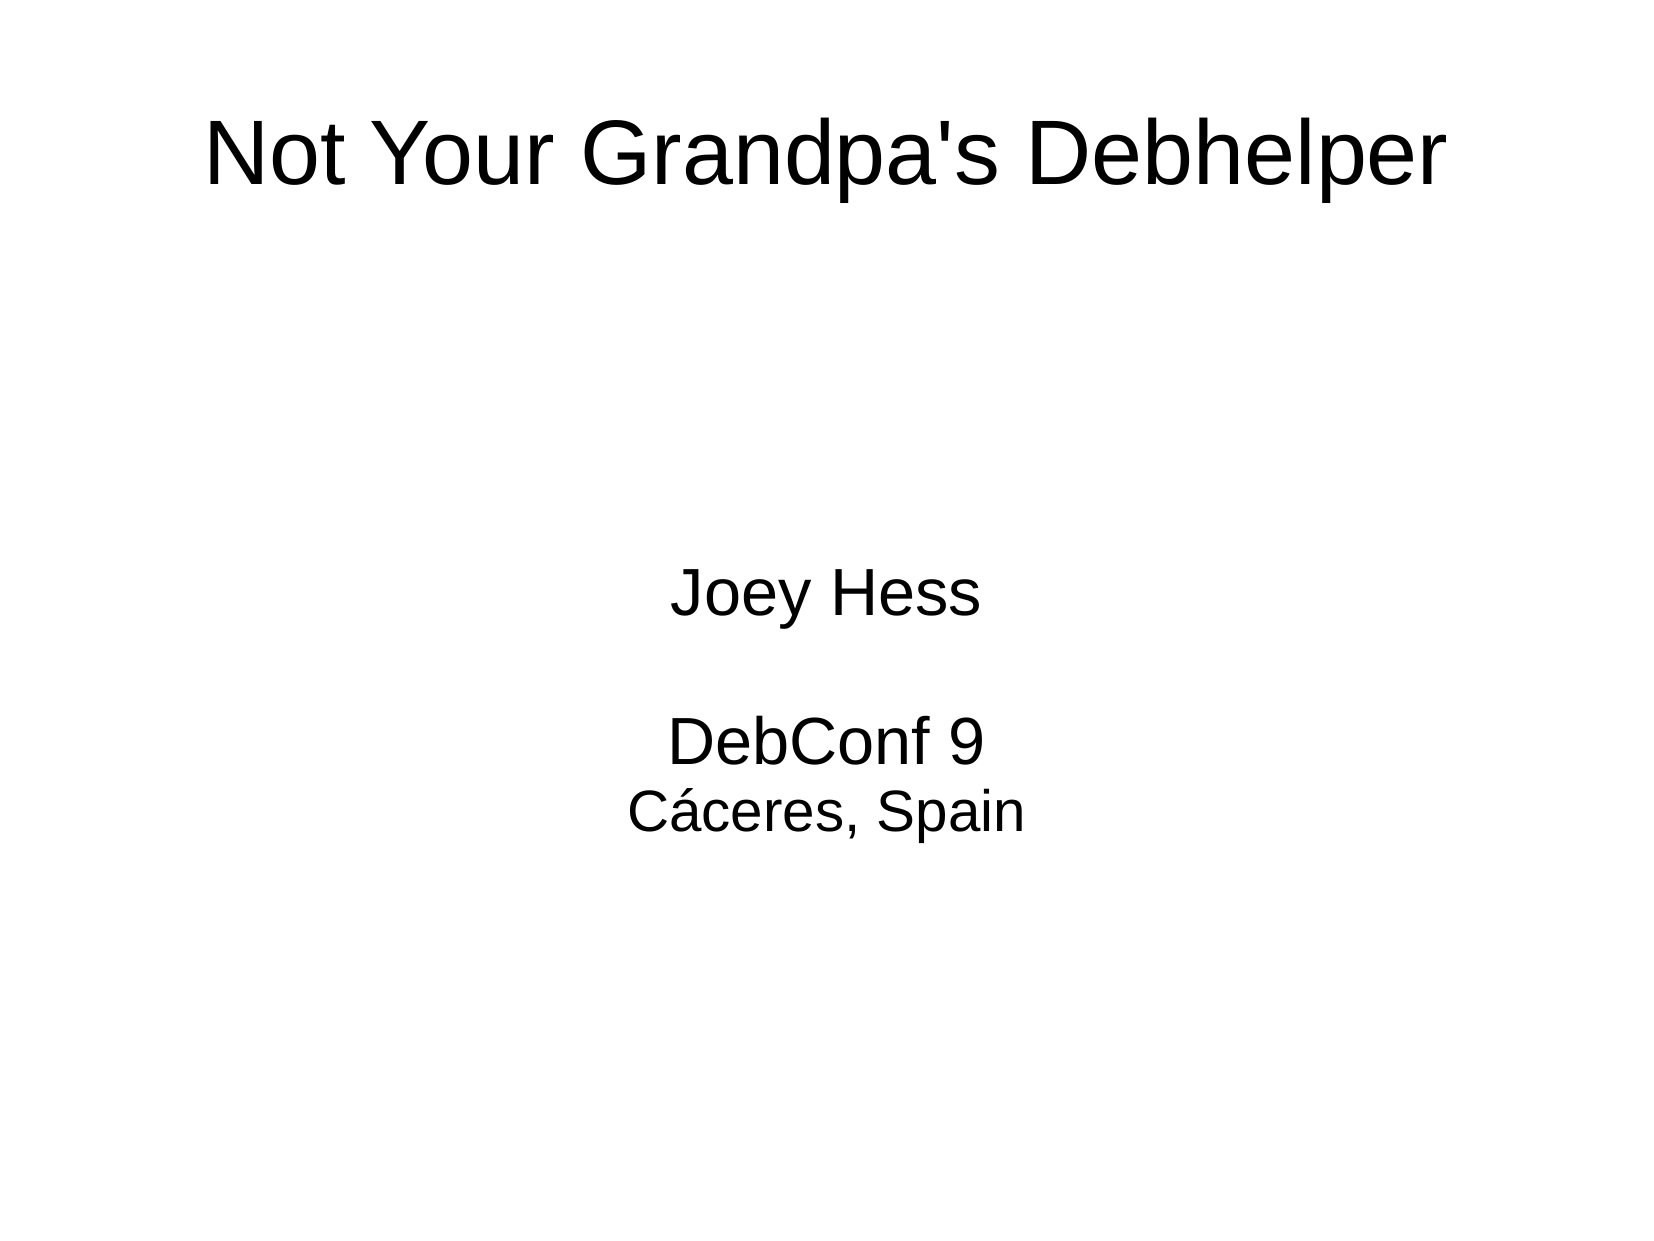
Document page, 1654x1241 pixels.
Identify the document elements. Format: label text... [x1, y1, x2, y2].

title Not Your Grandpa's Debhelper [82, 56, 1571, 250]
subtitle Joey Hess DebConf 9 Cáceres, Spain [82, 297, 1571, 1102]
